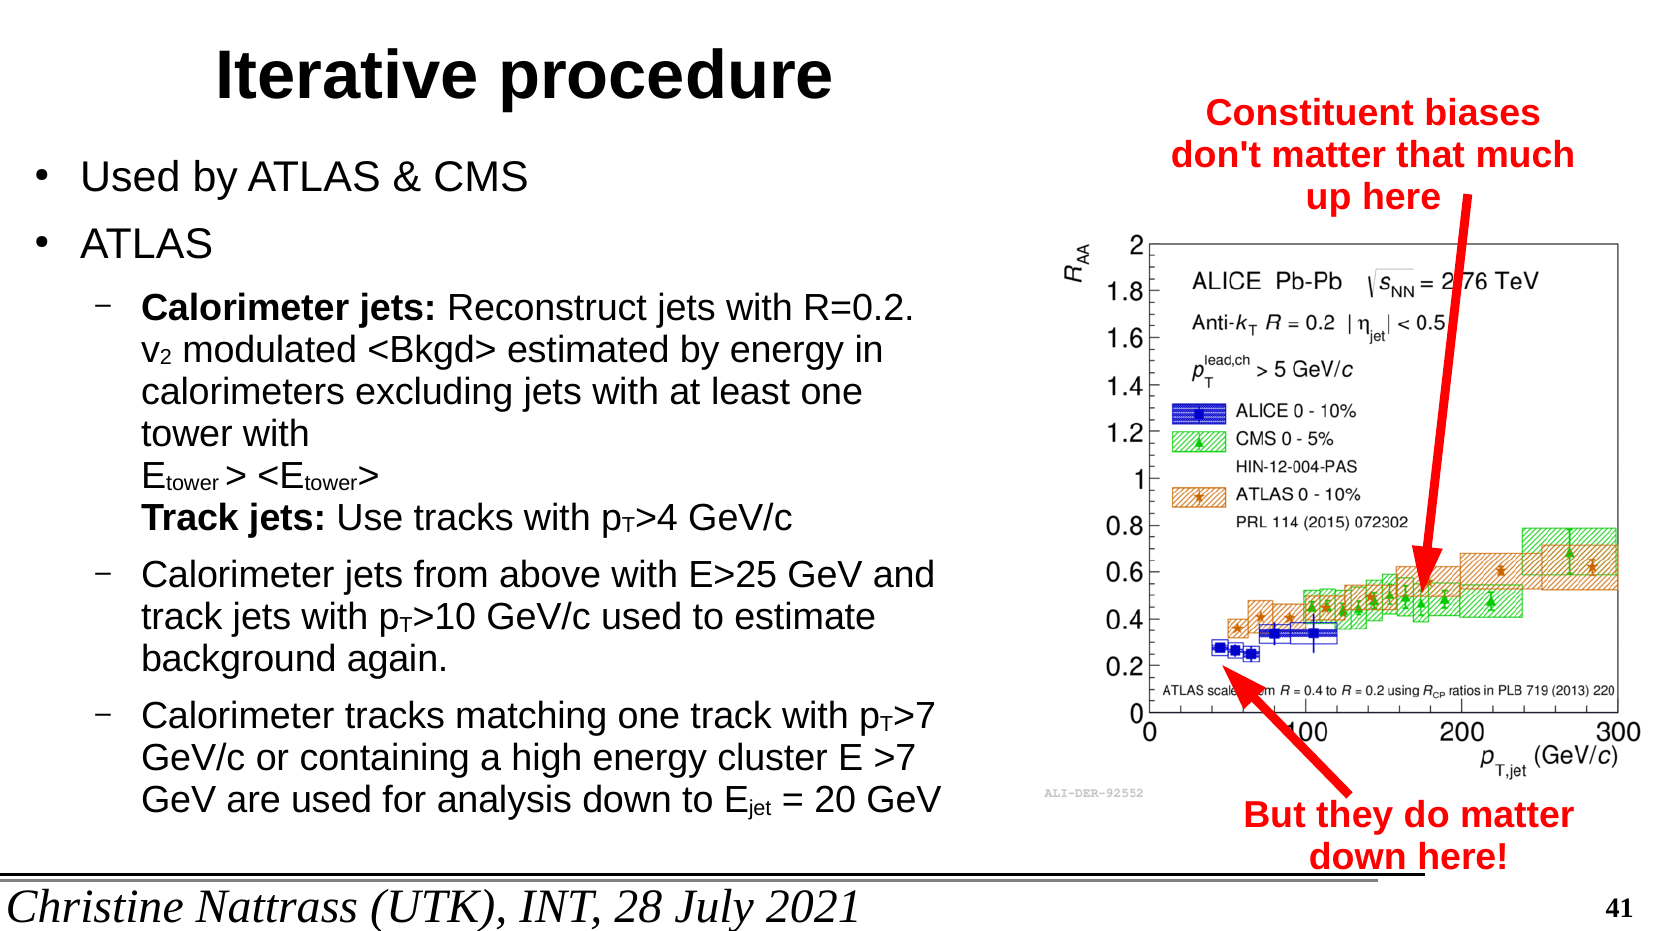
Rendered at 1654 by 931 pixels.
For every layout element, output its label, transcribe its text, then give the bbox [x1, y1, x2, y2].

list Used by ATLAS & CMS ATLAS Calorimeter jets: Reconstruct jets with R=0.2. v2 modulated <Bkgd> estimated by energy in calorimeters excluding jets with at least one tower with Etower > <Etower> Track jets: Use tracks with pT>4 GeV/c Calorimeter jets from above with E>25 GeV and track jets with pT>10 GeV/c used to estimate background again. Calorimeter tracks matching one track with pT>7 GeV/c or containing a high energy cluster E >7 GeV are used for analysis down to Ejet = 20 GeV [19, 152, 947, 837]
text_box But they do matter down here! [1176, 786, 1642, 886]
title Iterative procedure [84, 12, 966, 138]
text_box Constituent biases don't matter that much up here [1140, 84, 1606, 226]
picture [1041, 220, 1642, 799]
